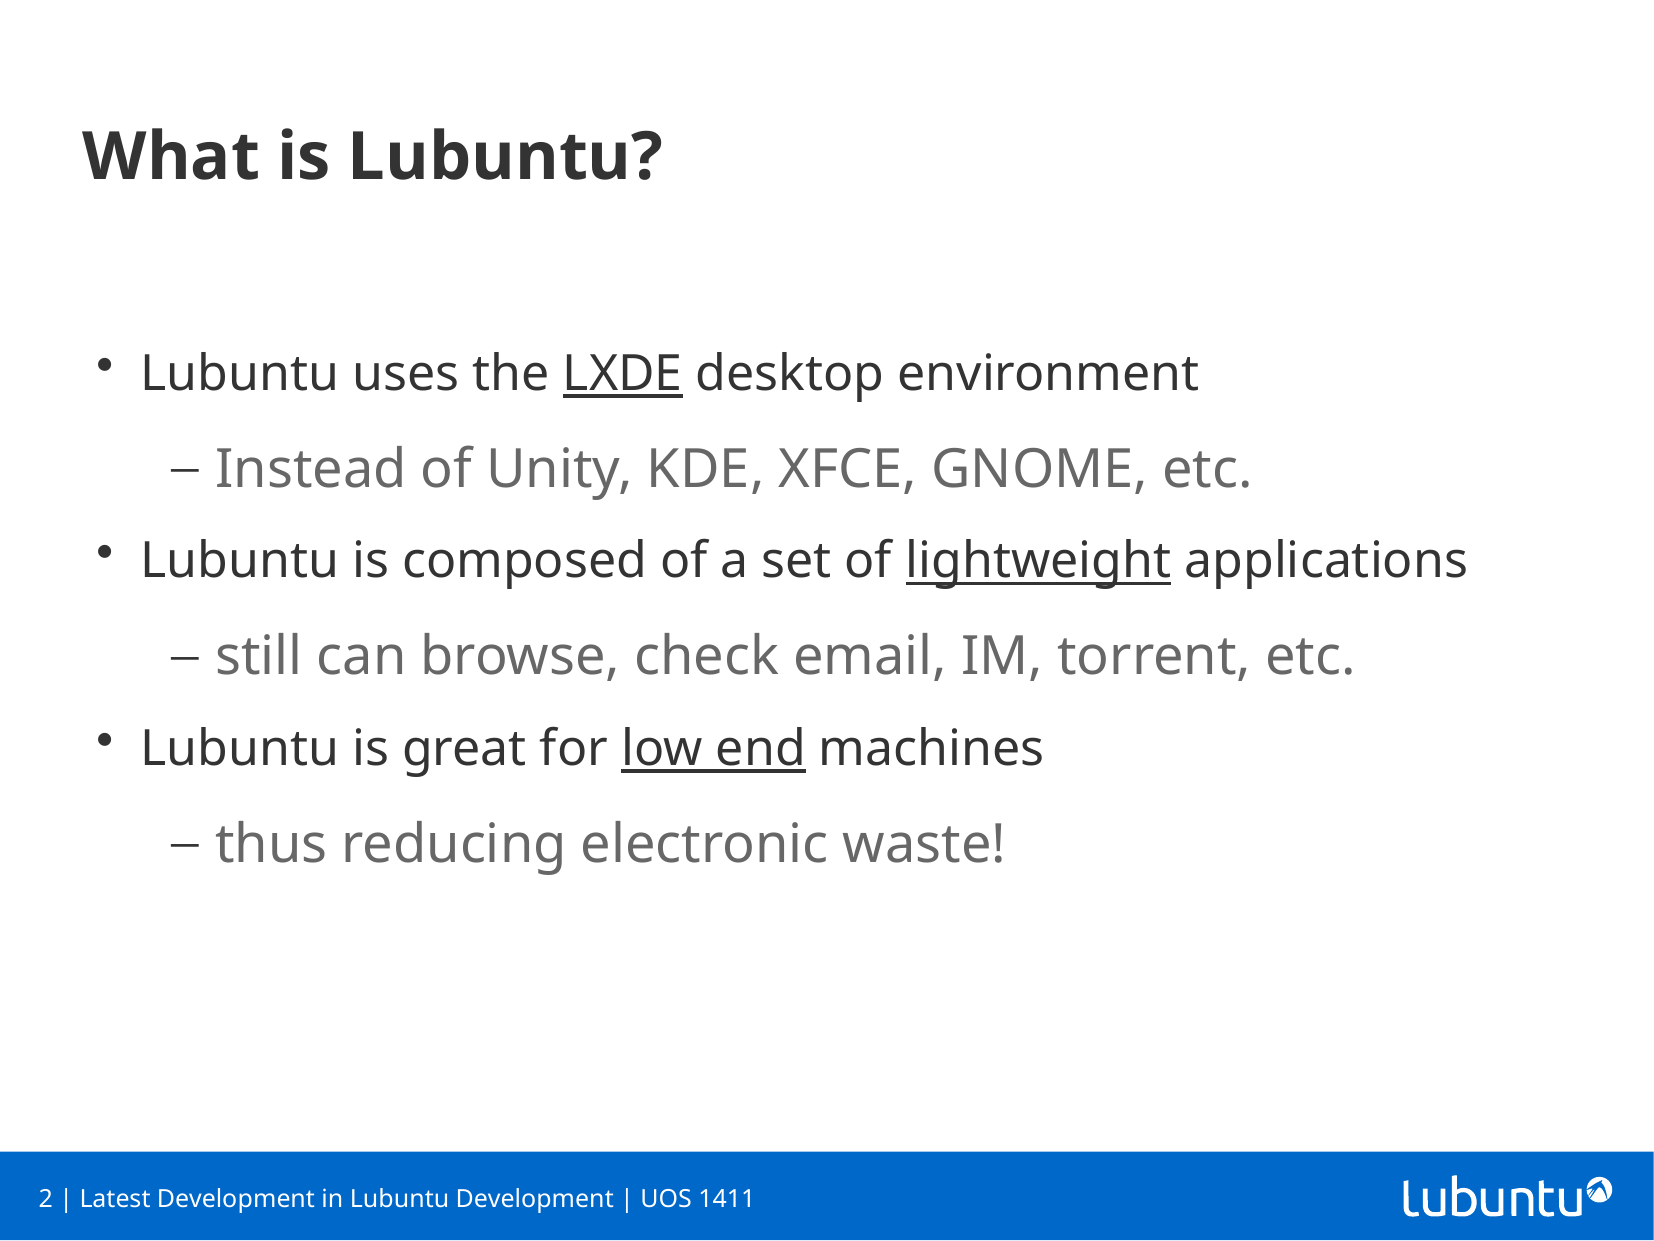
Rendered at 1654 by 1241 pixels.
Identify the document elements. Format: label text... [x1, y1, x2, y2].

list Lubuntu uses the LXDE desktop environment Instead of Unity, KDE, XFCE, GNOME, etc. Lubuntu is composed of a set of lightweight applications still can browse, check email, IM, torrent, etc. Lubuntu is great for low end machines thus reducing electronic waste! [87, 301, 1579, 1121]
title What is Lubuntu? [82, 49, 1571, 257]
